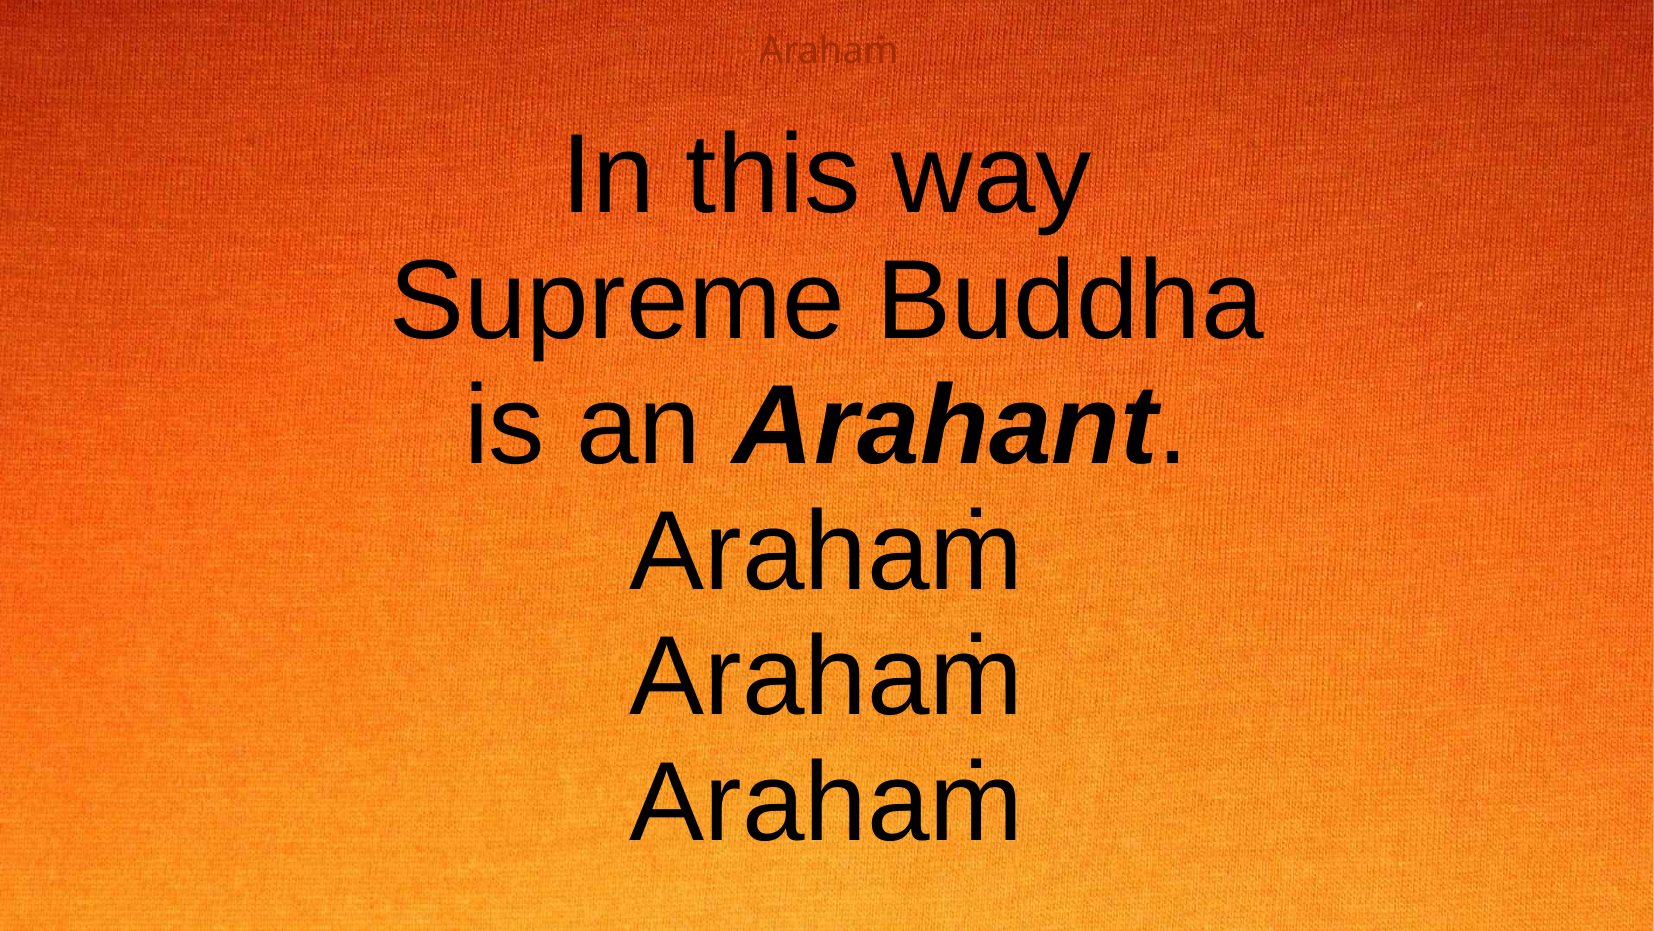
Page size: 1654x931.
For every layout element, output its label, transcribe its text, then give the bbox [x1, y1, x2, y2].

subtitle In this way Supreme Buddha is an Arahant. Arahaṁ Arahaṁ Arahaṁ [82, 110, 1571, 864]
picture [0, 0, 1654, 931]
text_box Arahaṁ [1, 16, 1654, 77]
